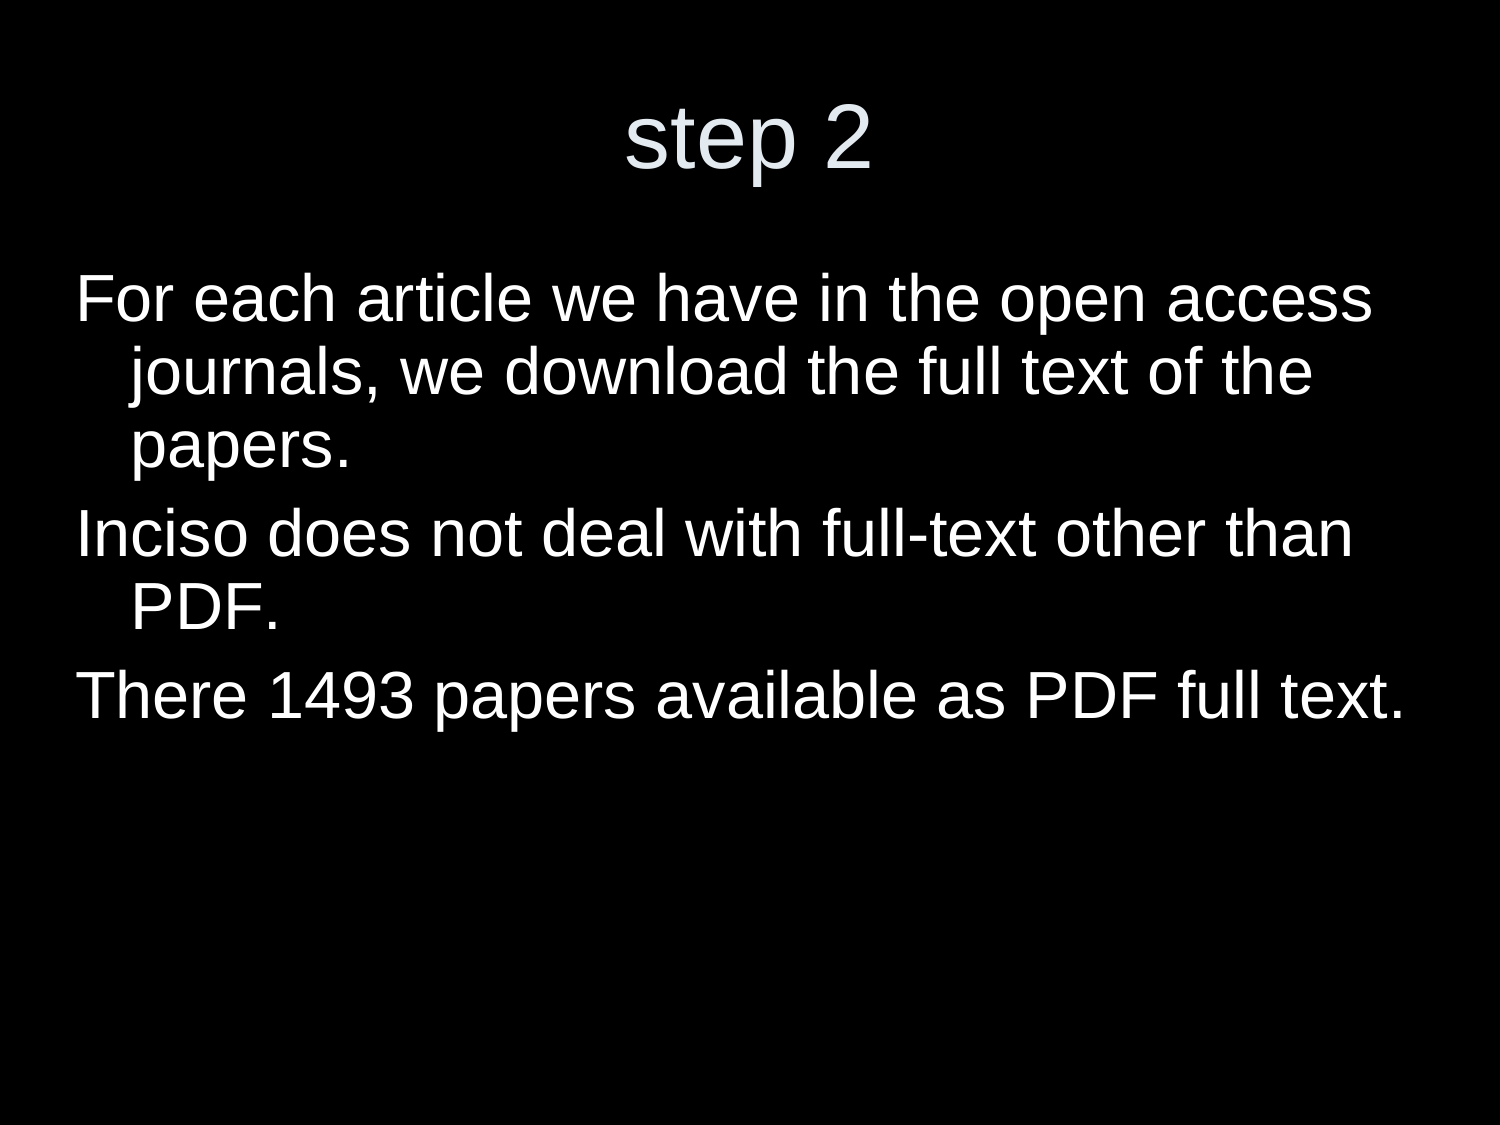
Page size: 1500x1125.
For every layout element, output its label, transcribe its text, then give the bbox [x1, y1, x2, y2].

title step 2 [75, 28, 1426, 250]
list For each article we have in the open access journals, we download the full text of the papers. Inciso does not deal with full-text other than PDF. There 1493 papers available as PDF full text. [75, 262, 1426, 991]
